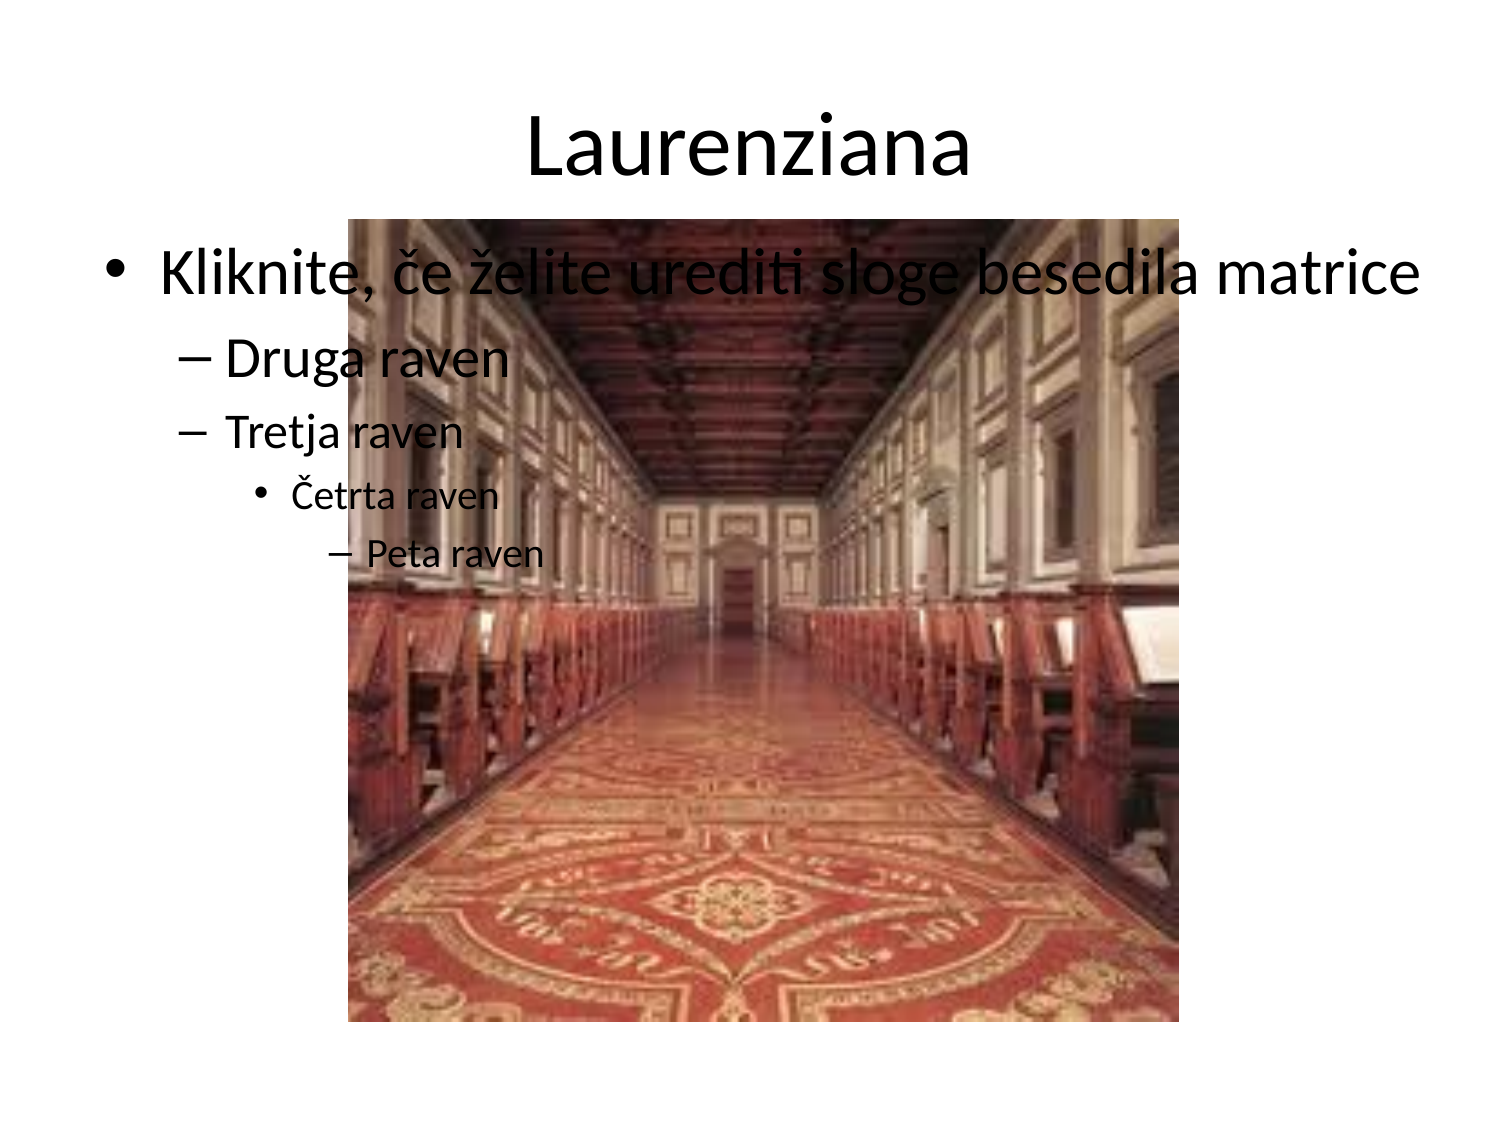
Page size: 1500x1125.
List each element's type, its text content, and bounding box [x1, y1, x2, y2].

picture [348, 219, 1179, 1022]
title Laurenziana [75, 45, 1425, 233]
